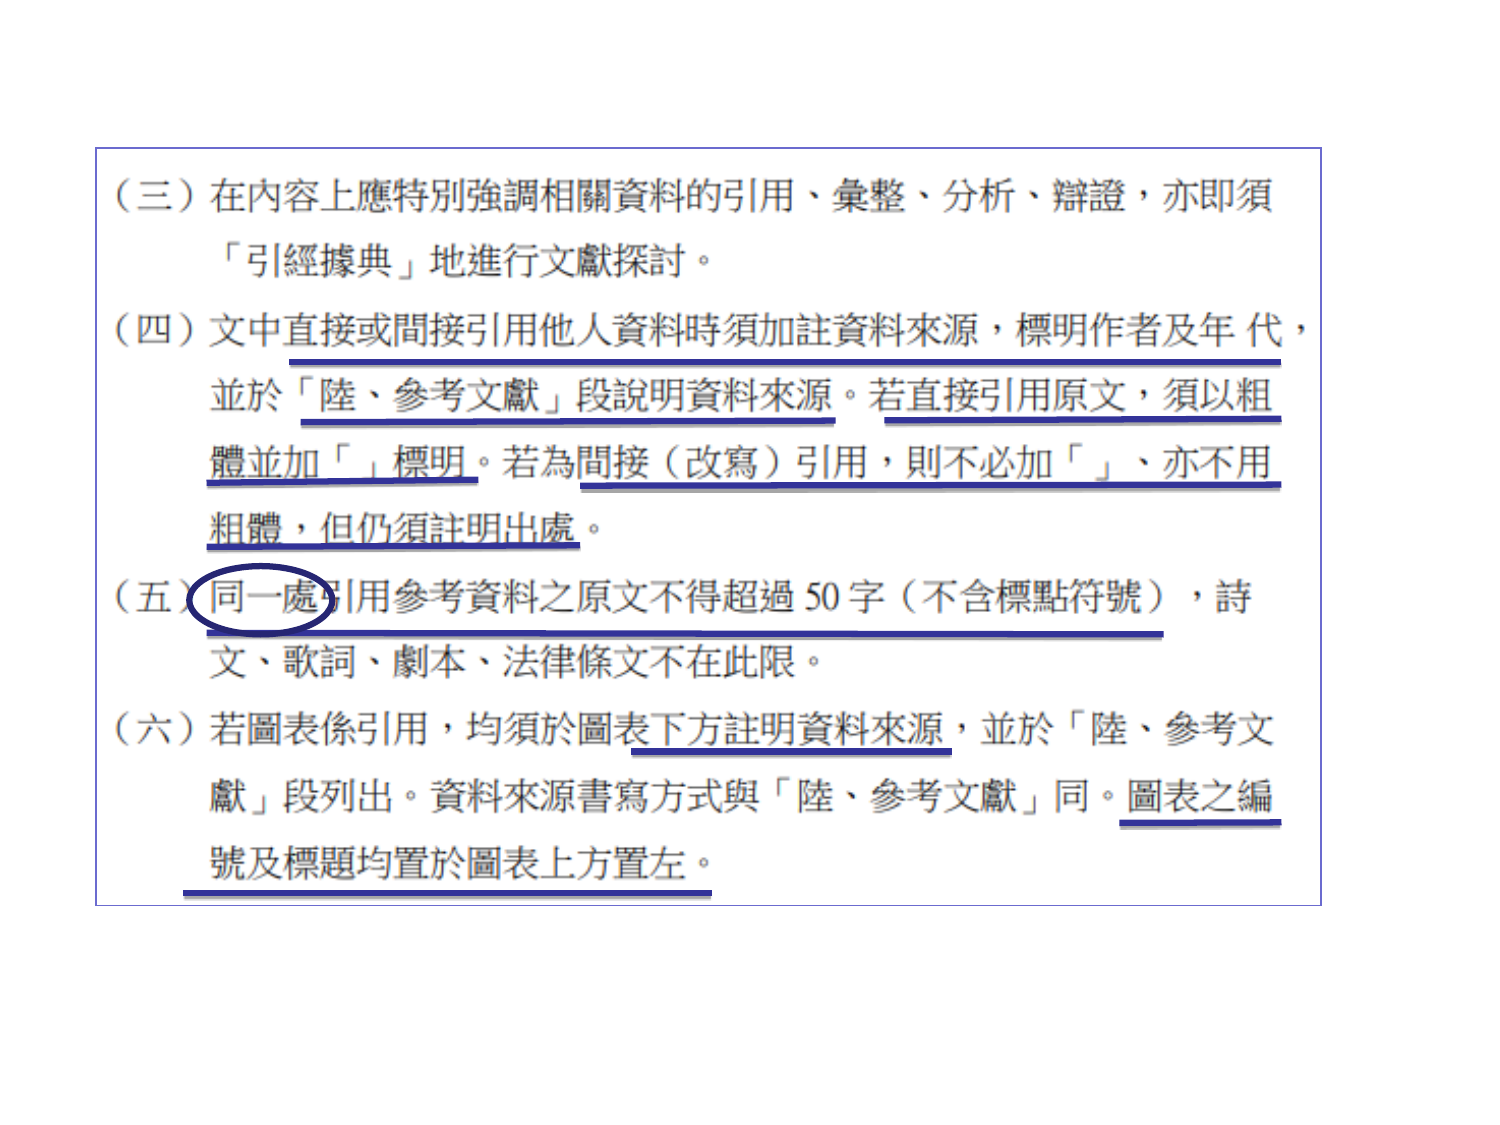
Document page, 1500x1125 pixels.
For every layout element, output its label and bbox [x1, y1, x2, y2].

picture [96, 148, 1321, 905]
